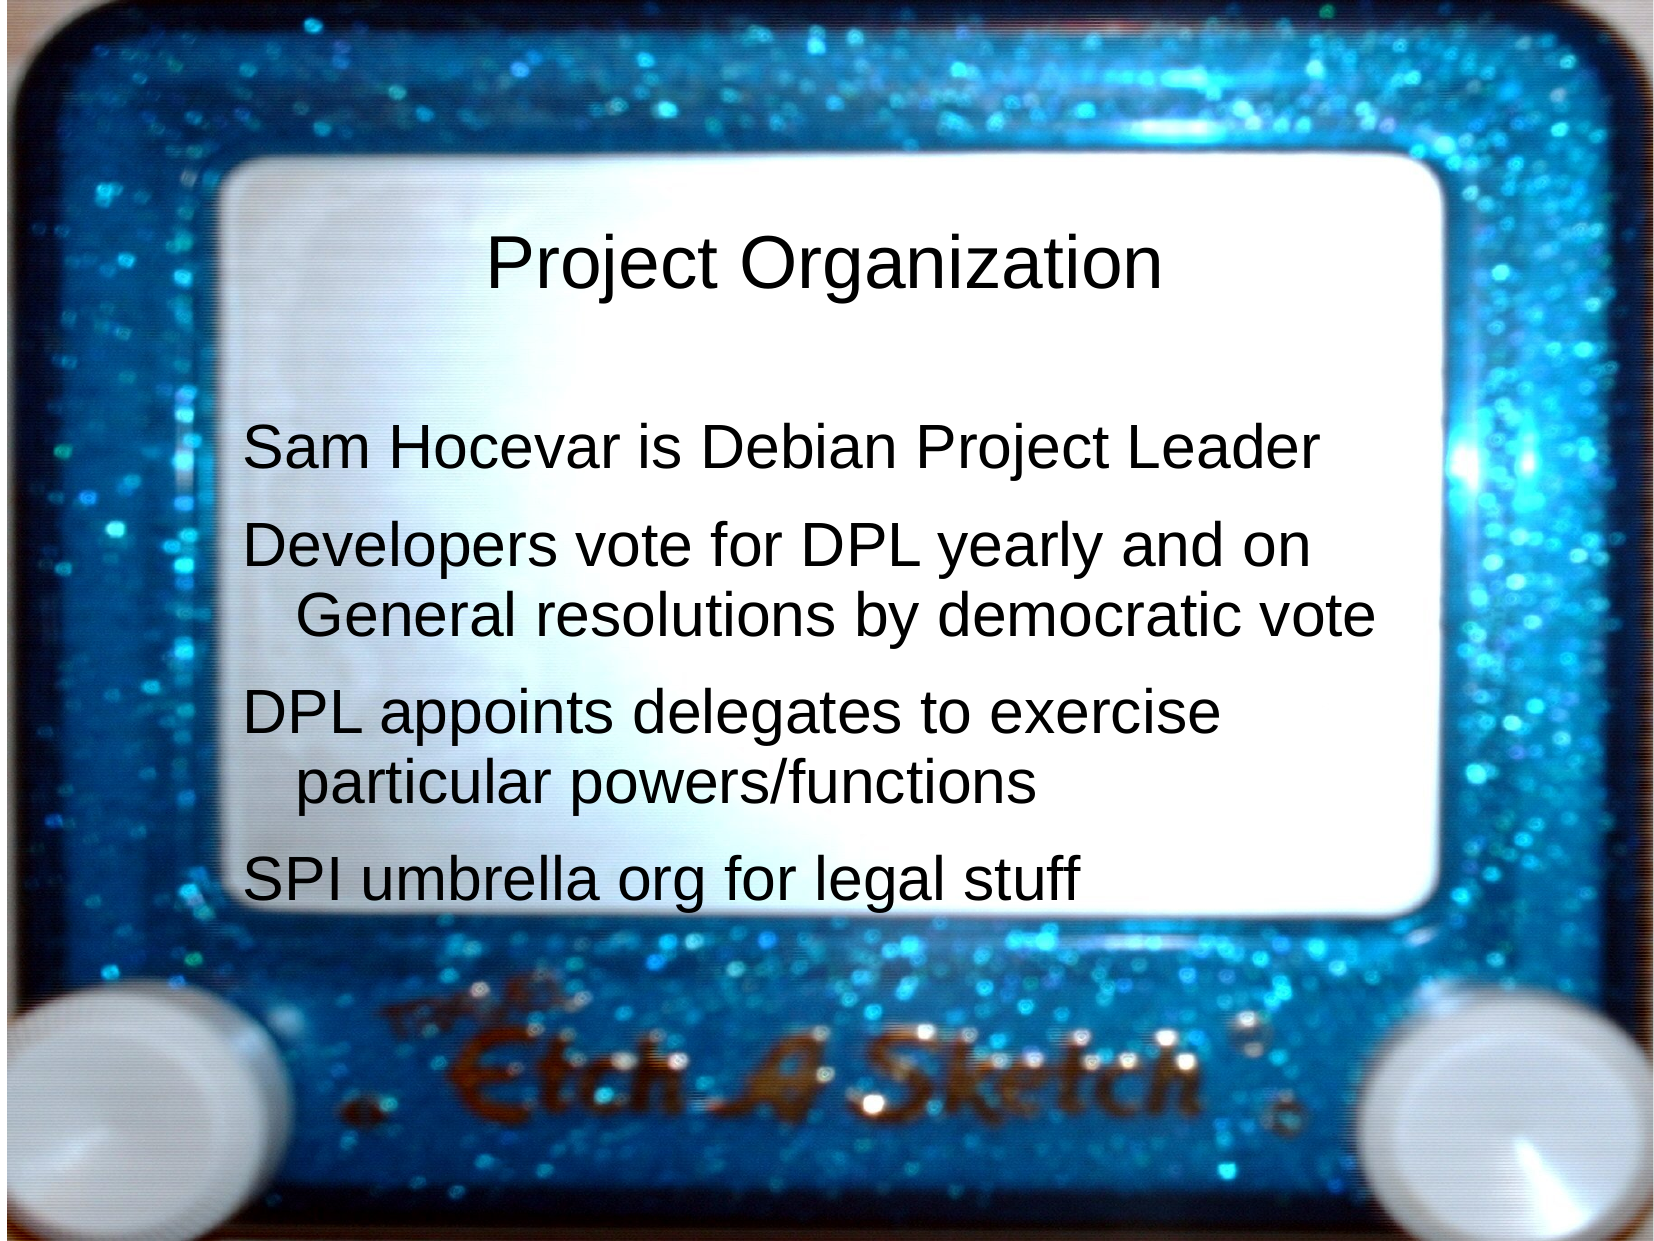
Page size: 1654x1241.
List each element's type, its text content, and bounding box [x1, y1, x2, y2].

picture [7, 0, 1654, 1241]
list Sam Hocevar is Debian Project Leader Developers vote for DPL yearly and on General resolutions by democratic vote DPL appoints delegates to exercise particular powers/functions SPI umbrella org for legal stuff [225, 412, 1426, 914]
title Project Organization [225, 157, 1426, 368]
